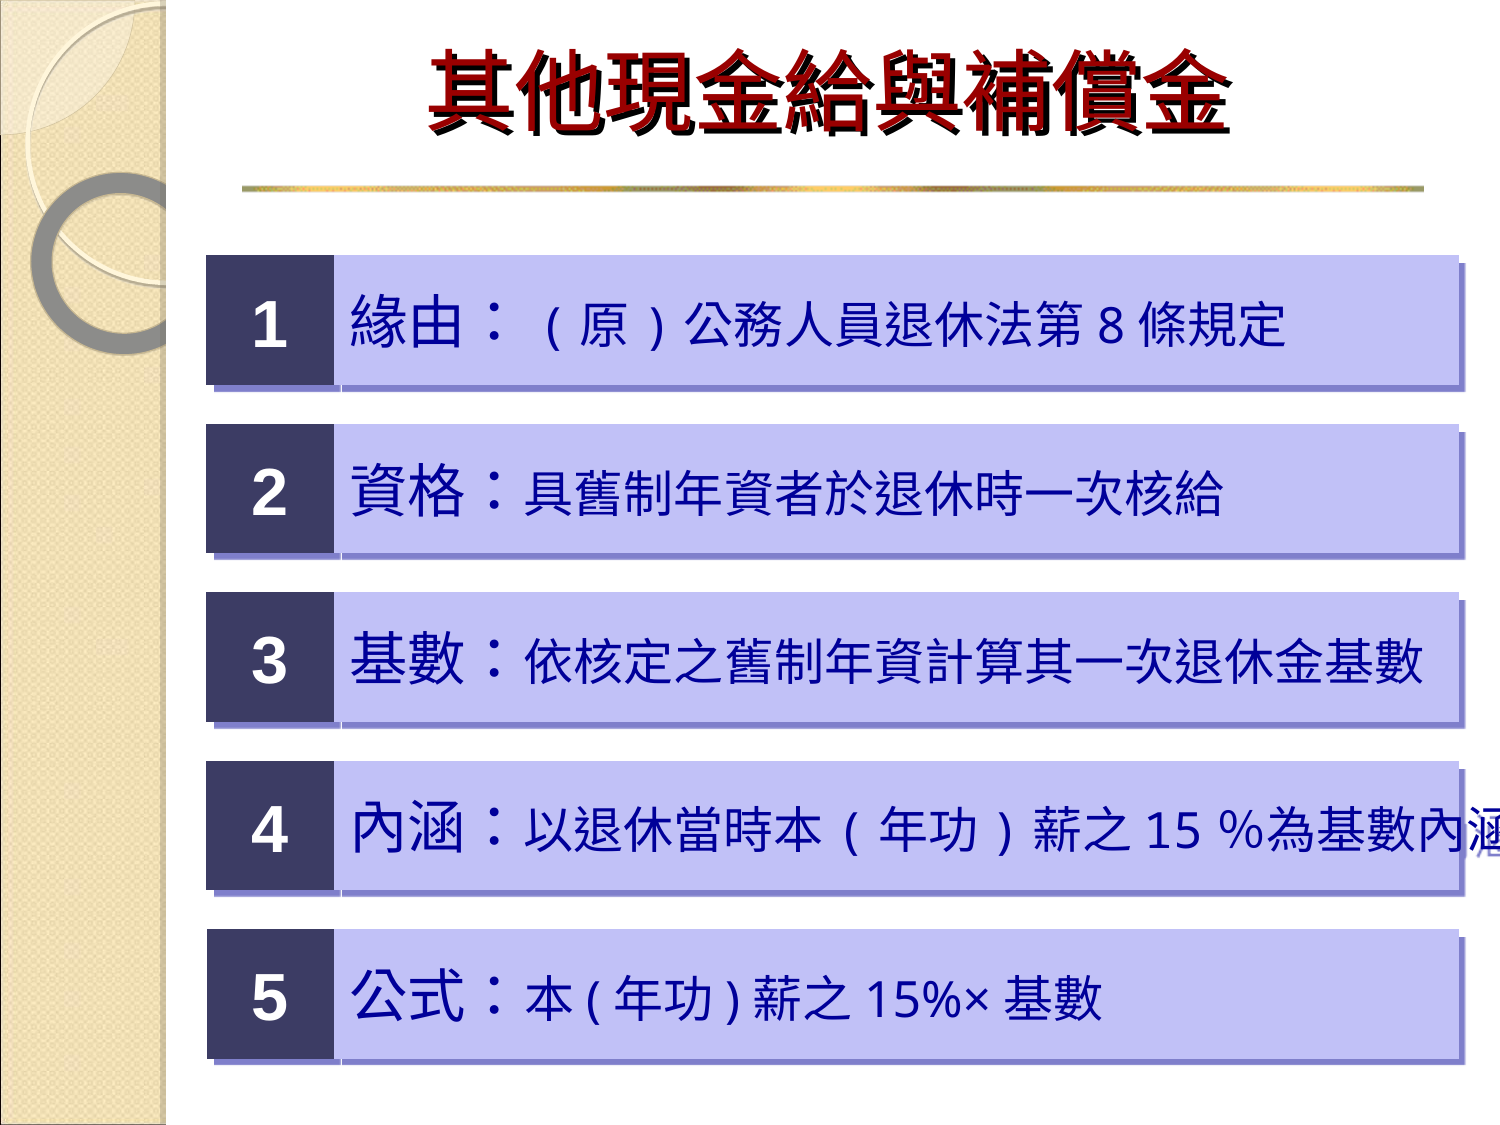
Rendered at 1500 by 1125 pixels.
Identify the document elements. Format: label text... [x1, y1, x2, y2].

text_box 5 [207, 929, 334, 1059]
text_box 緣由：(原)公務人員退休法第8條規定 [334, 255, 1459, 385]
text_box 1 [206, 255, 334, 385]
text_box 內涵：以退休當時本(年功)薪之15％為基數內涵 [334, 761, 1459, 890]
text_box 資格：具舊制年資者於退休時一次核給 [334, 424, 1459, 553]
text_box 公式：本(年功)薪之15%×基數 [334, 929, 1459, 1059]
text_box 4 [206, 761, 334, 890]
text_box 基數：依核定之舊制年資計算其一次退休金基數 [334, 592, 1459, 722]
title 其他現金給與補償金 [230, 16, 1426, 161]
picture [242, 180, 1424, 201]
text_box 3 [206, 592, 334, 722]
text_box 2 [206, 424, 334, 553]
